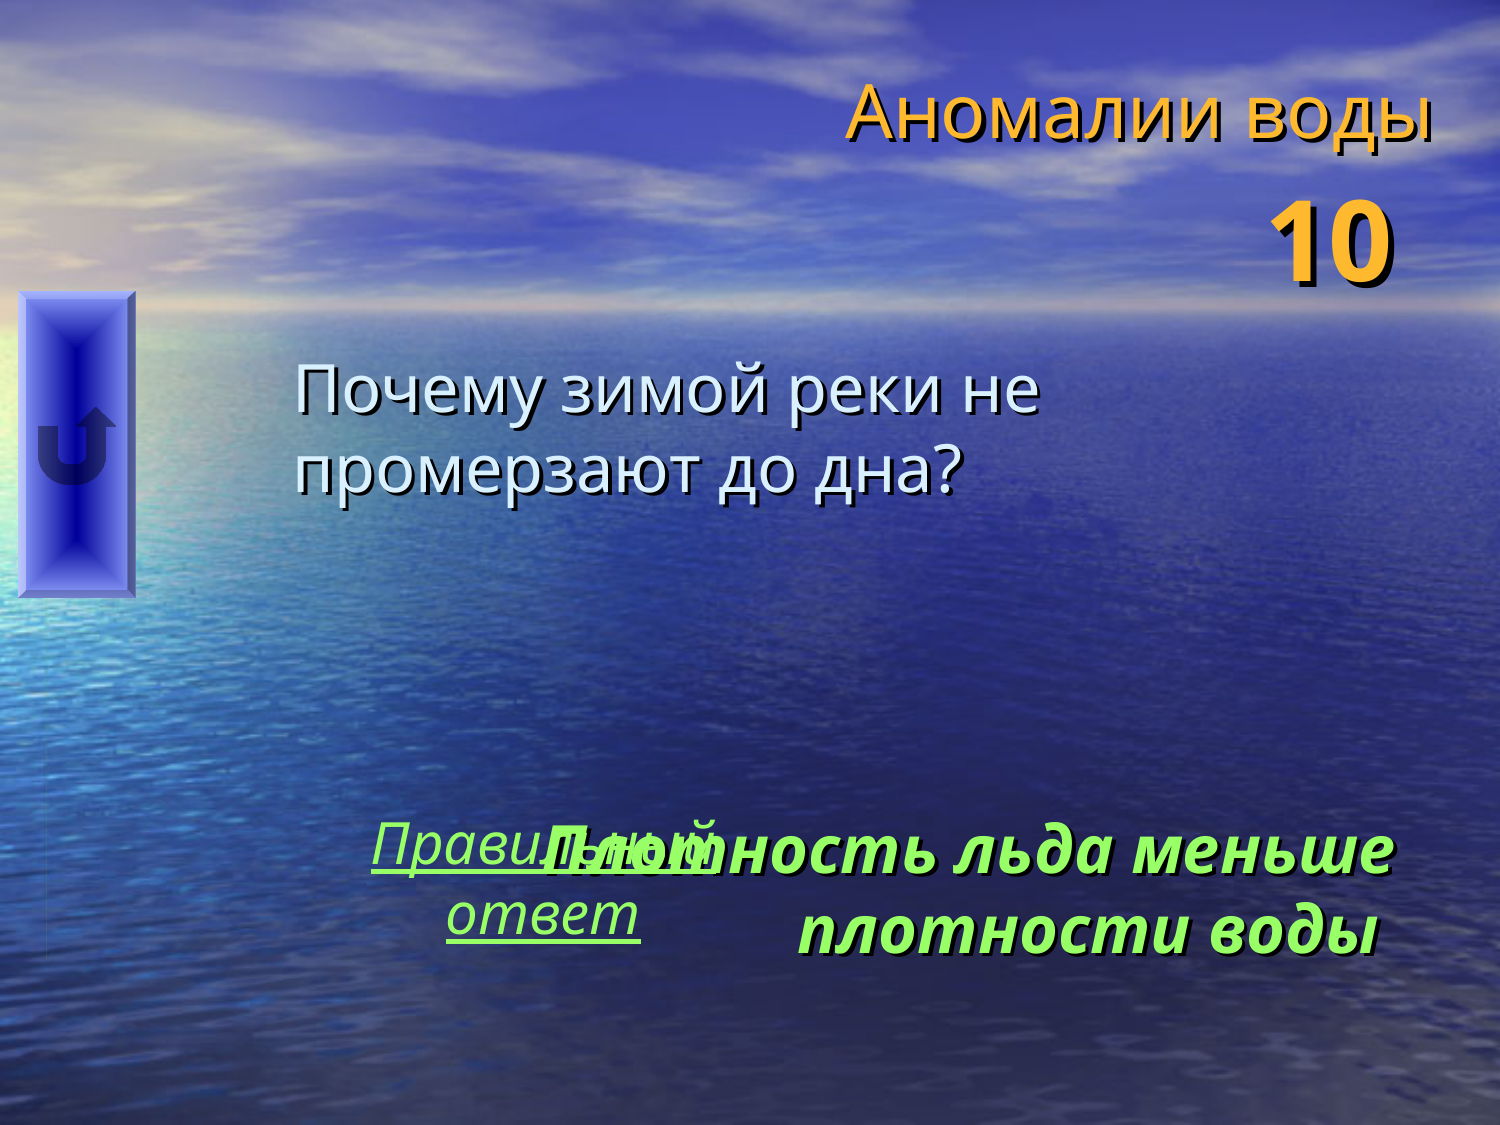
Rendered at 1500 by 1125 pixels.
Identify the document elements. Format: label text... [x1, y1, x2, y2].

text_box Плотность льда меньше плотности воды [253, 798, 1412, 1094]
text_box 60 [17, 290, 26, 598]
subtitle Почему зимой реки не промерзают до дна? [277, 337, 1447, 764]
text_box Правильный ответ [253, 798, 833, 882]
text_box 10 [1234, 160, 1424, 291]
title Аномалии воды [797, 54, 1483, 161]
text_box [19, 290, 136, 598]
picture [0, 0, 1500, 1125]
